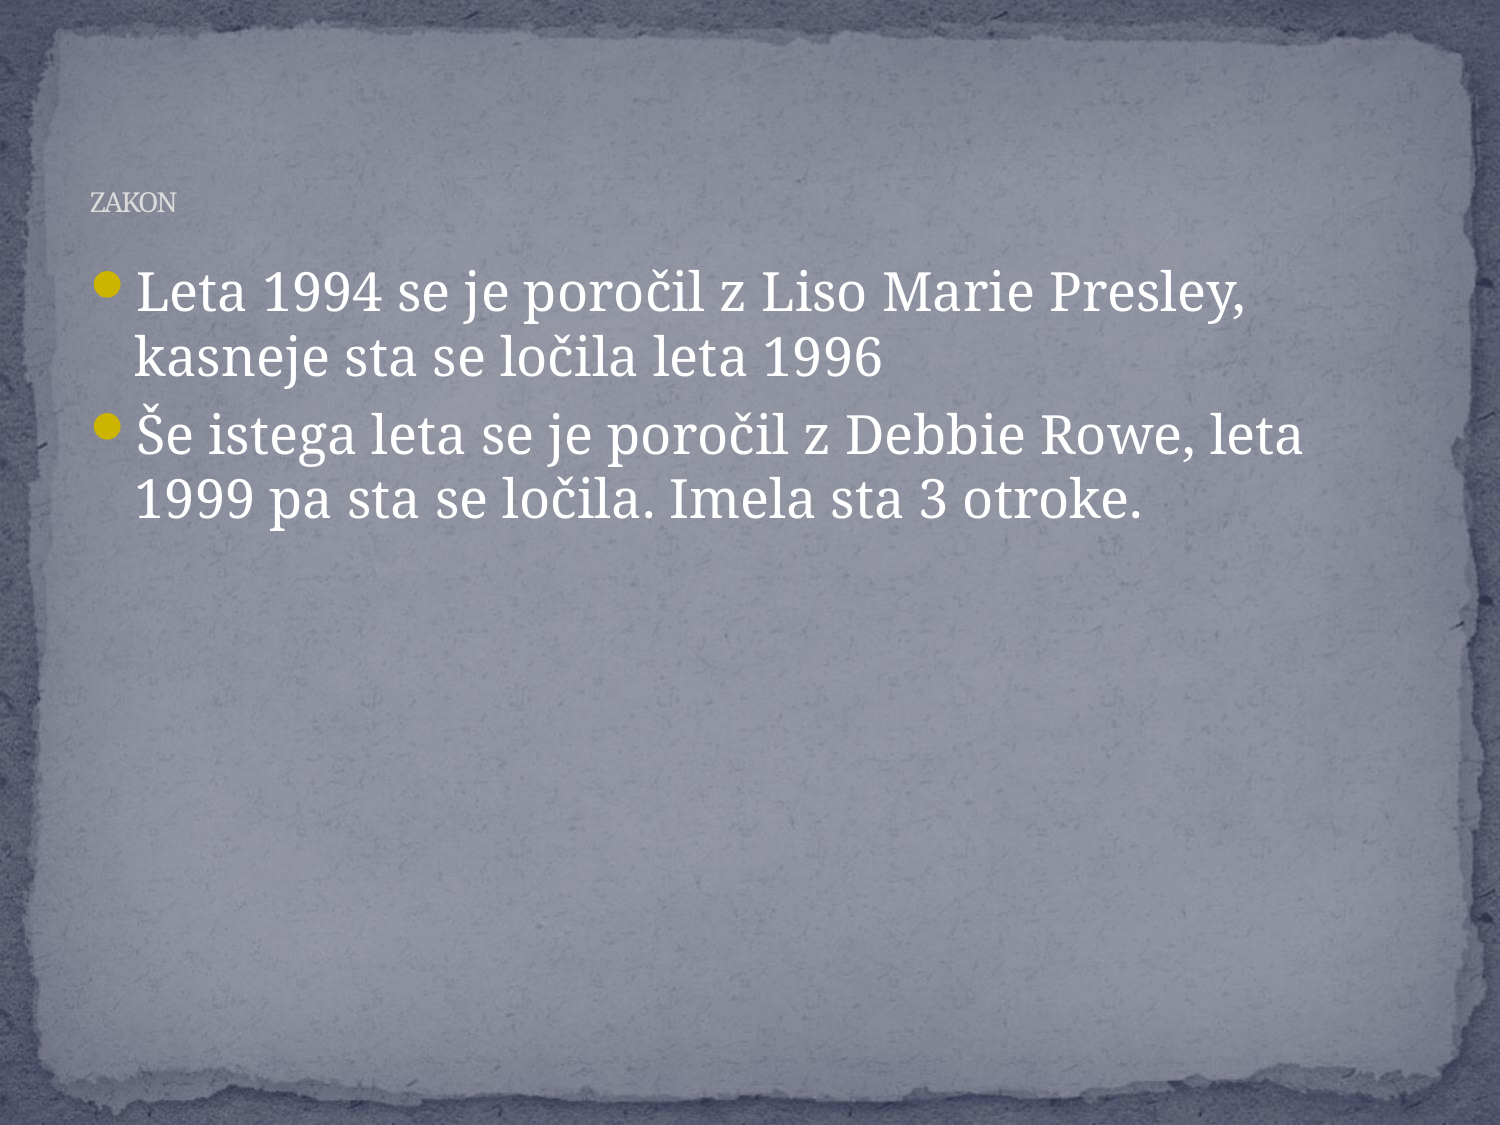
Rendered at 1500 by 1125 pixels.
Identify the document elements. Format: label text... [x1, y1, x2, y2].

picture [0, 0, 1500, 1125]
list Leta 1994 se je poročil z Liso Marie Presley, kasneje sta se ločila leta 1996 Še istega leta se je poročil z Debbie Rowe, leta 1999 pa sta se ločila. Imela sta 3 otroke. [75, 249, 1425, 1000]
title ZAKON [75, 24, 1425, 225]
